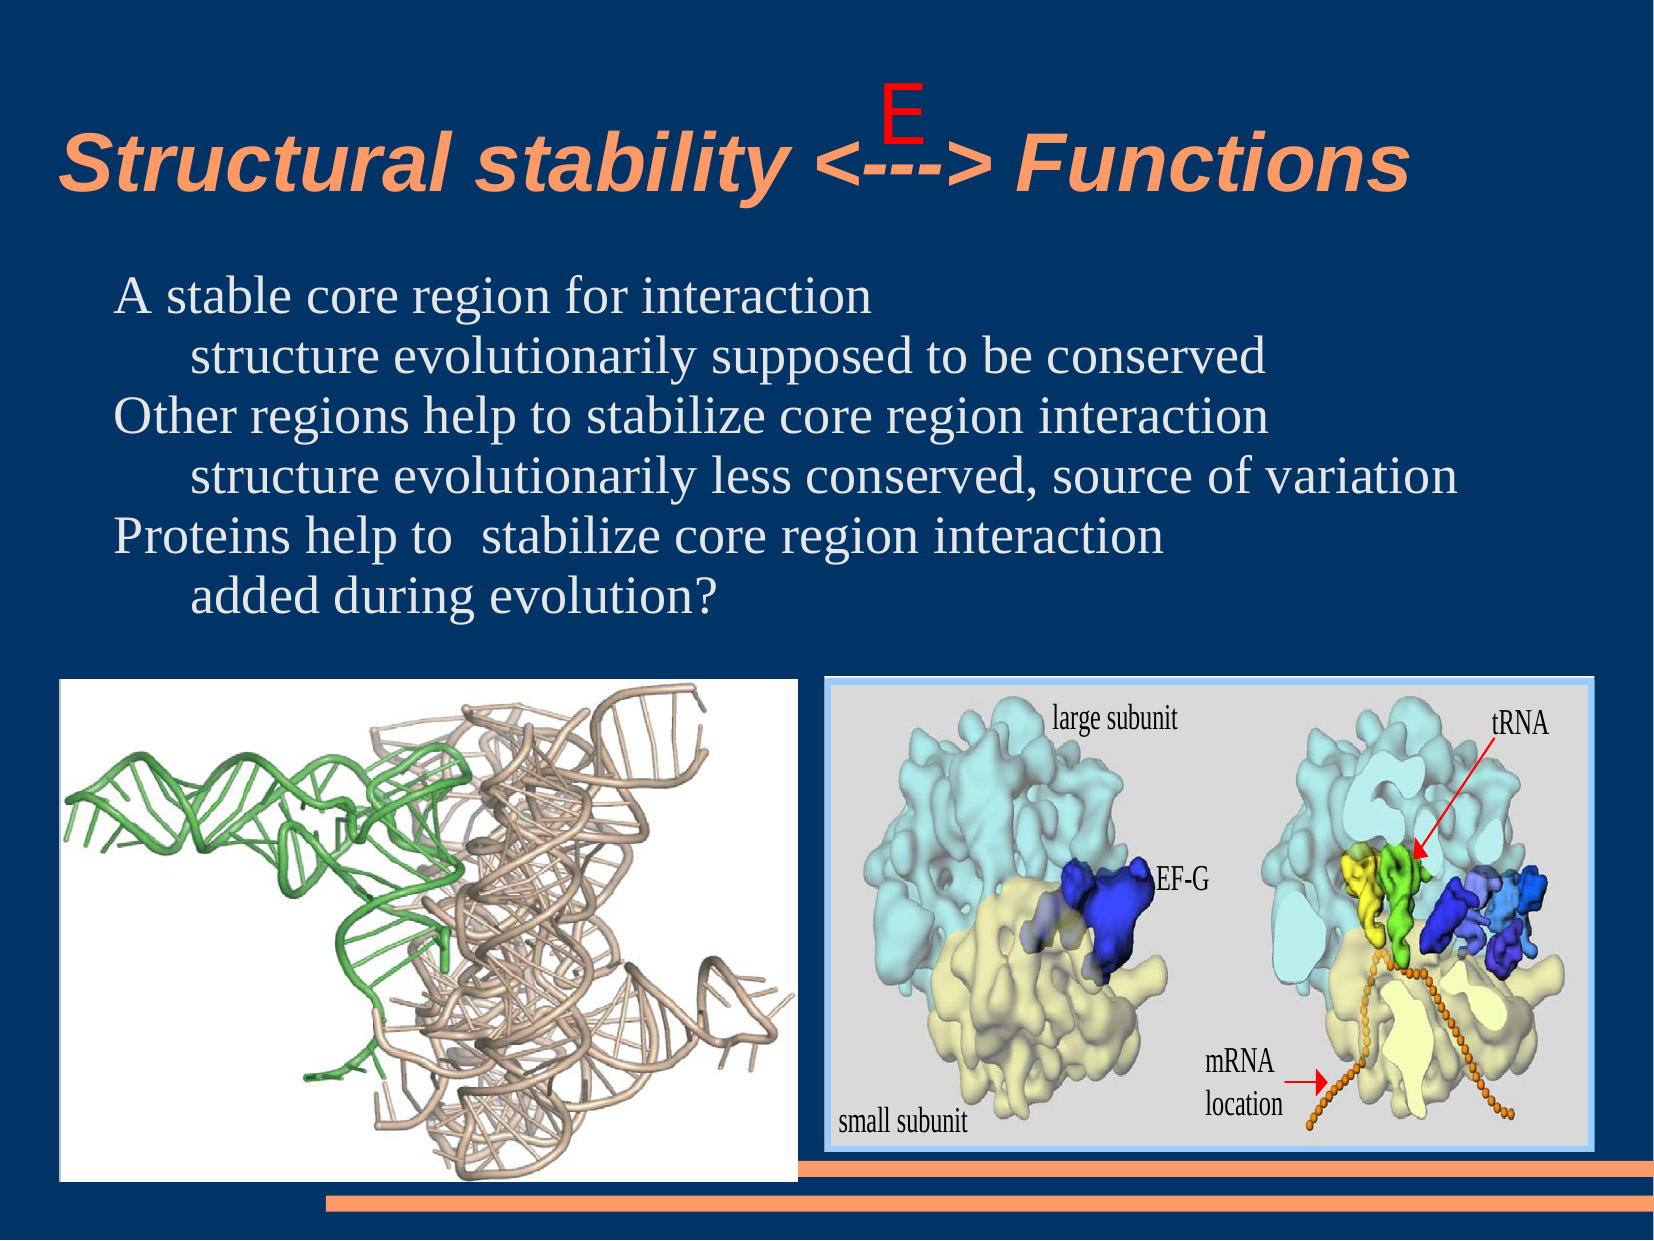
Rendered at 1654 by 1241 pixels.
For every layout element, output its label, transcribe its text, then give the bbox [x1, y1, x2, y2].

picture [59, 679, 798, 1182]
list A stable core region for interaction structure evolutionarily supposed to be conserved Other regions help to stabilize core region interaction structure evolutionarily less conserved, source of variation Proteins help to stabilize core region interaction added during evolution? [96, 265, 1536, 659]
title Structural stability <---> Functions [59, 59, 1472, 267]
chart [824, 676, 1595, 1152]
text_box E [861, 59, 945, 172]
